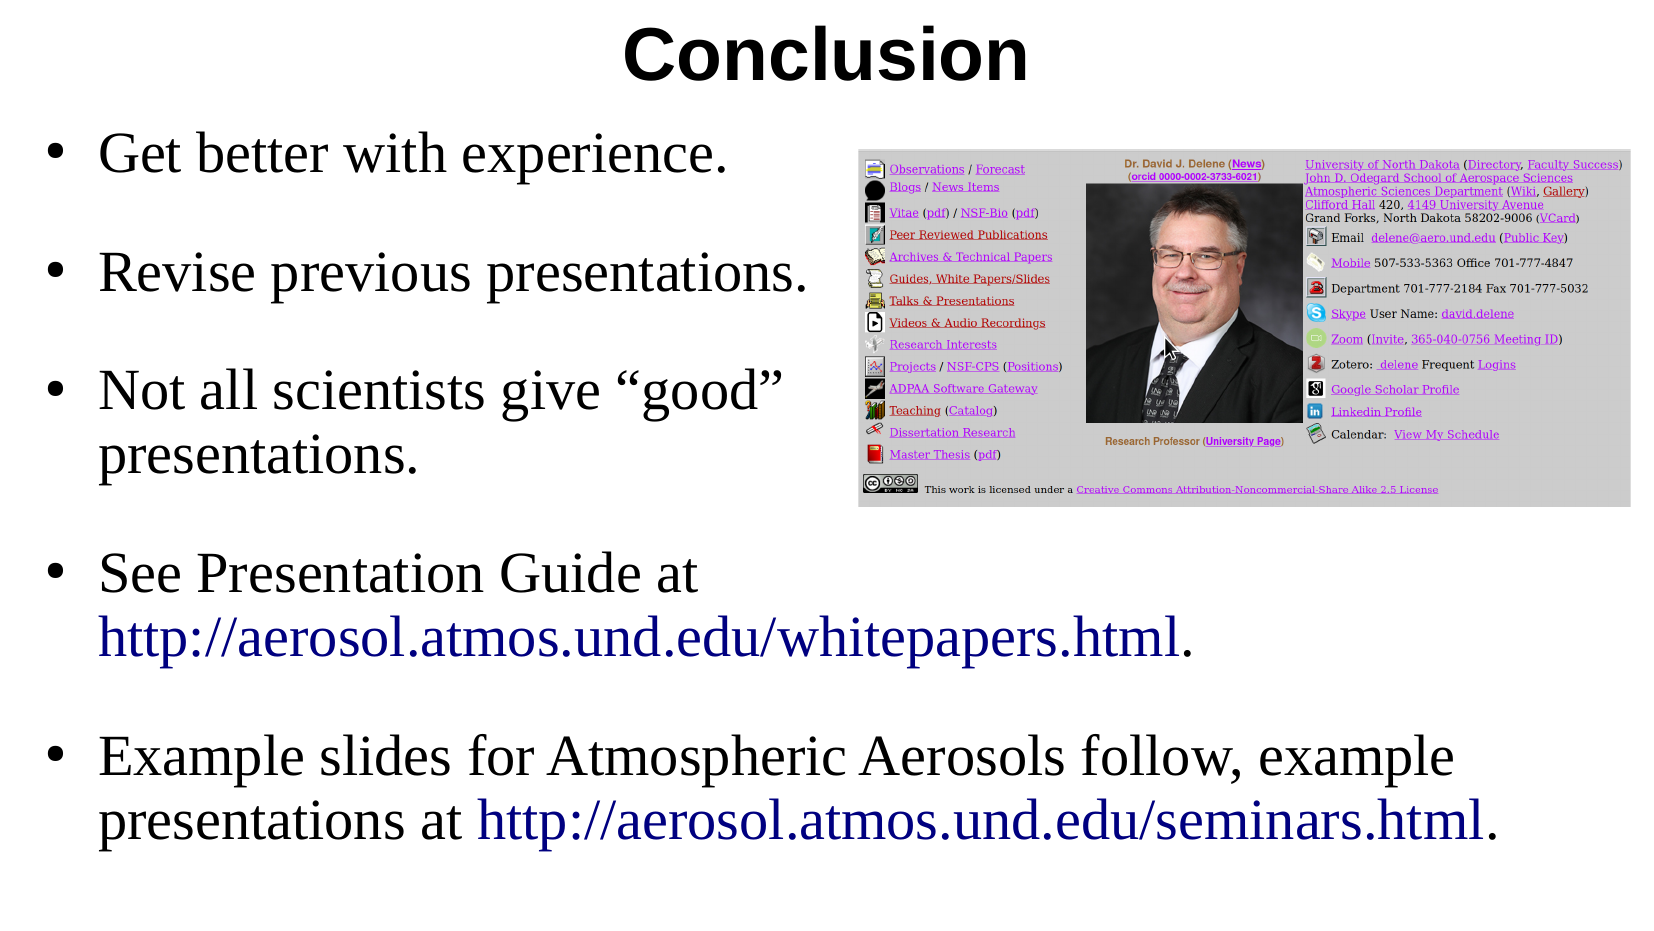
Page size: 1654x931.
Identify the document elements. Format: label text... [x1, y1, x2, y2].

list See Presentation Guide at http://aerosol.atmos.und.edu/whitepapers.html. Example slides for Atmospheric Aerosols follow, example presentations at http://aerosol.atmos.und.edu/seminars.html. [27, 540, 1621, 874]
list Get better with experience. Revise previous presentations. Not all scientists give “good” presentations. [27, 120, 826, 523]
title Conclusion [0, 3, 1654, 105]
picture [858, 149, 1631, 507]
